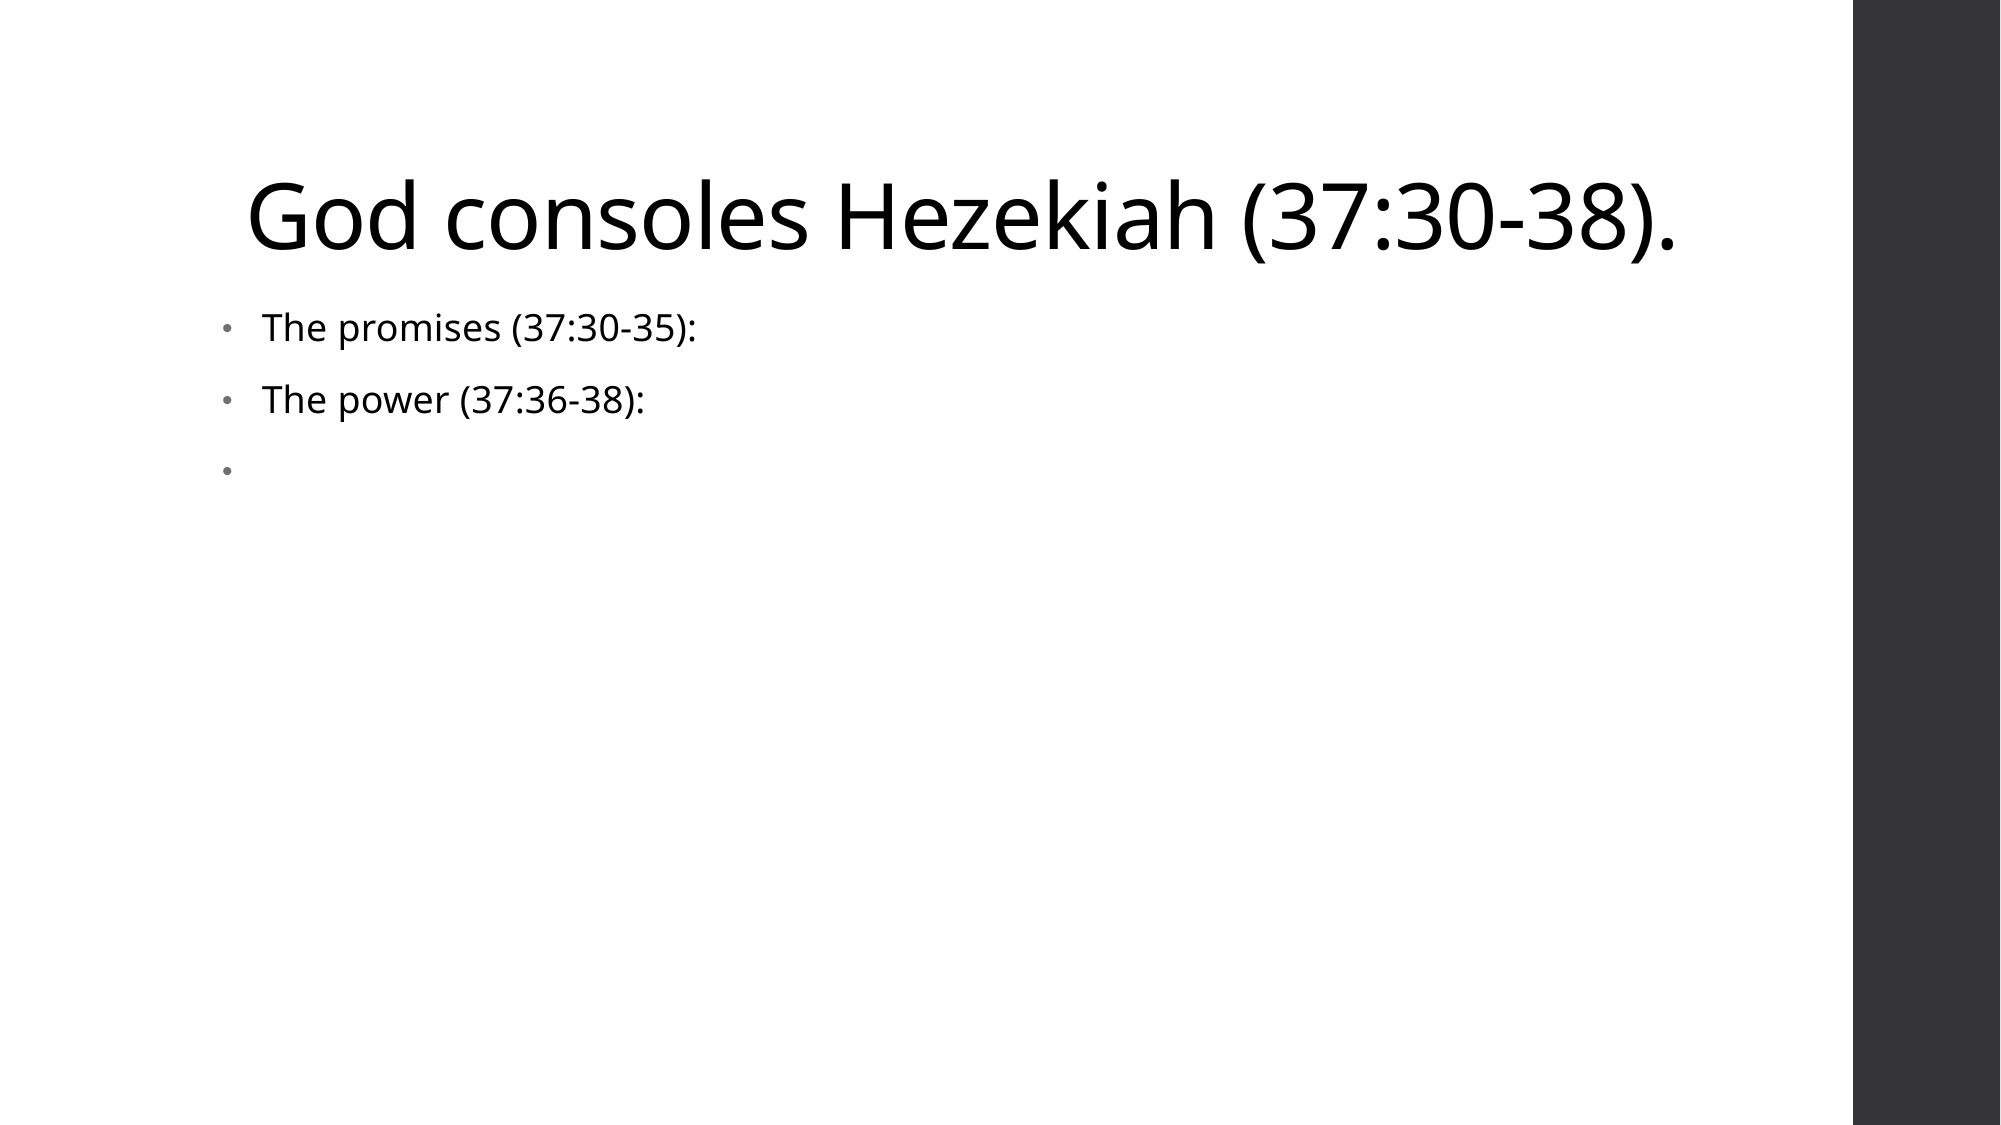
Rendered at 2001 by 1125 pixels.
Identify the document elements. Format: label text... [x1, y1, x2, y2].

title God consoles Hezekiah (37:30-38). [206, 60, 1797, 278]
list The promises (37:30-35): The power (37:36-38): [206, 299, 1617, 1014]
